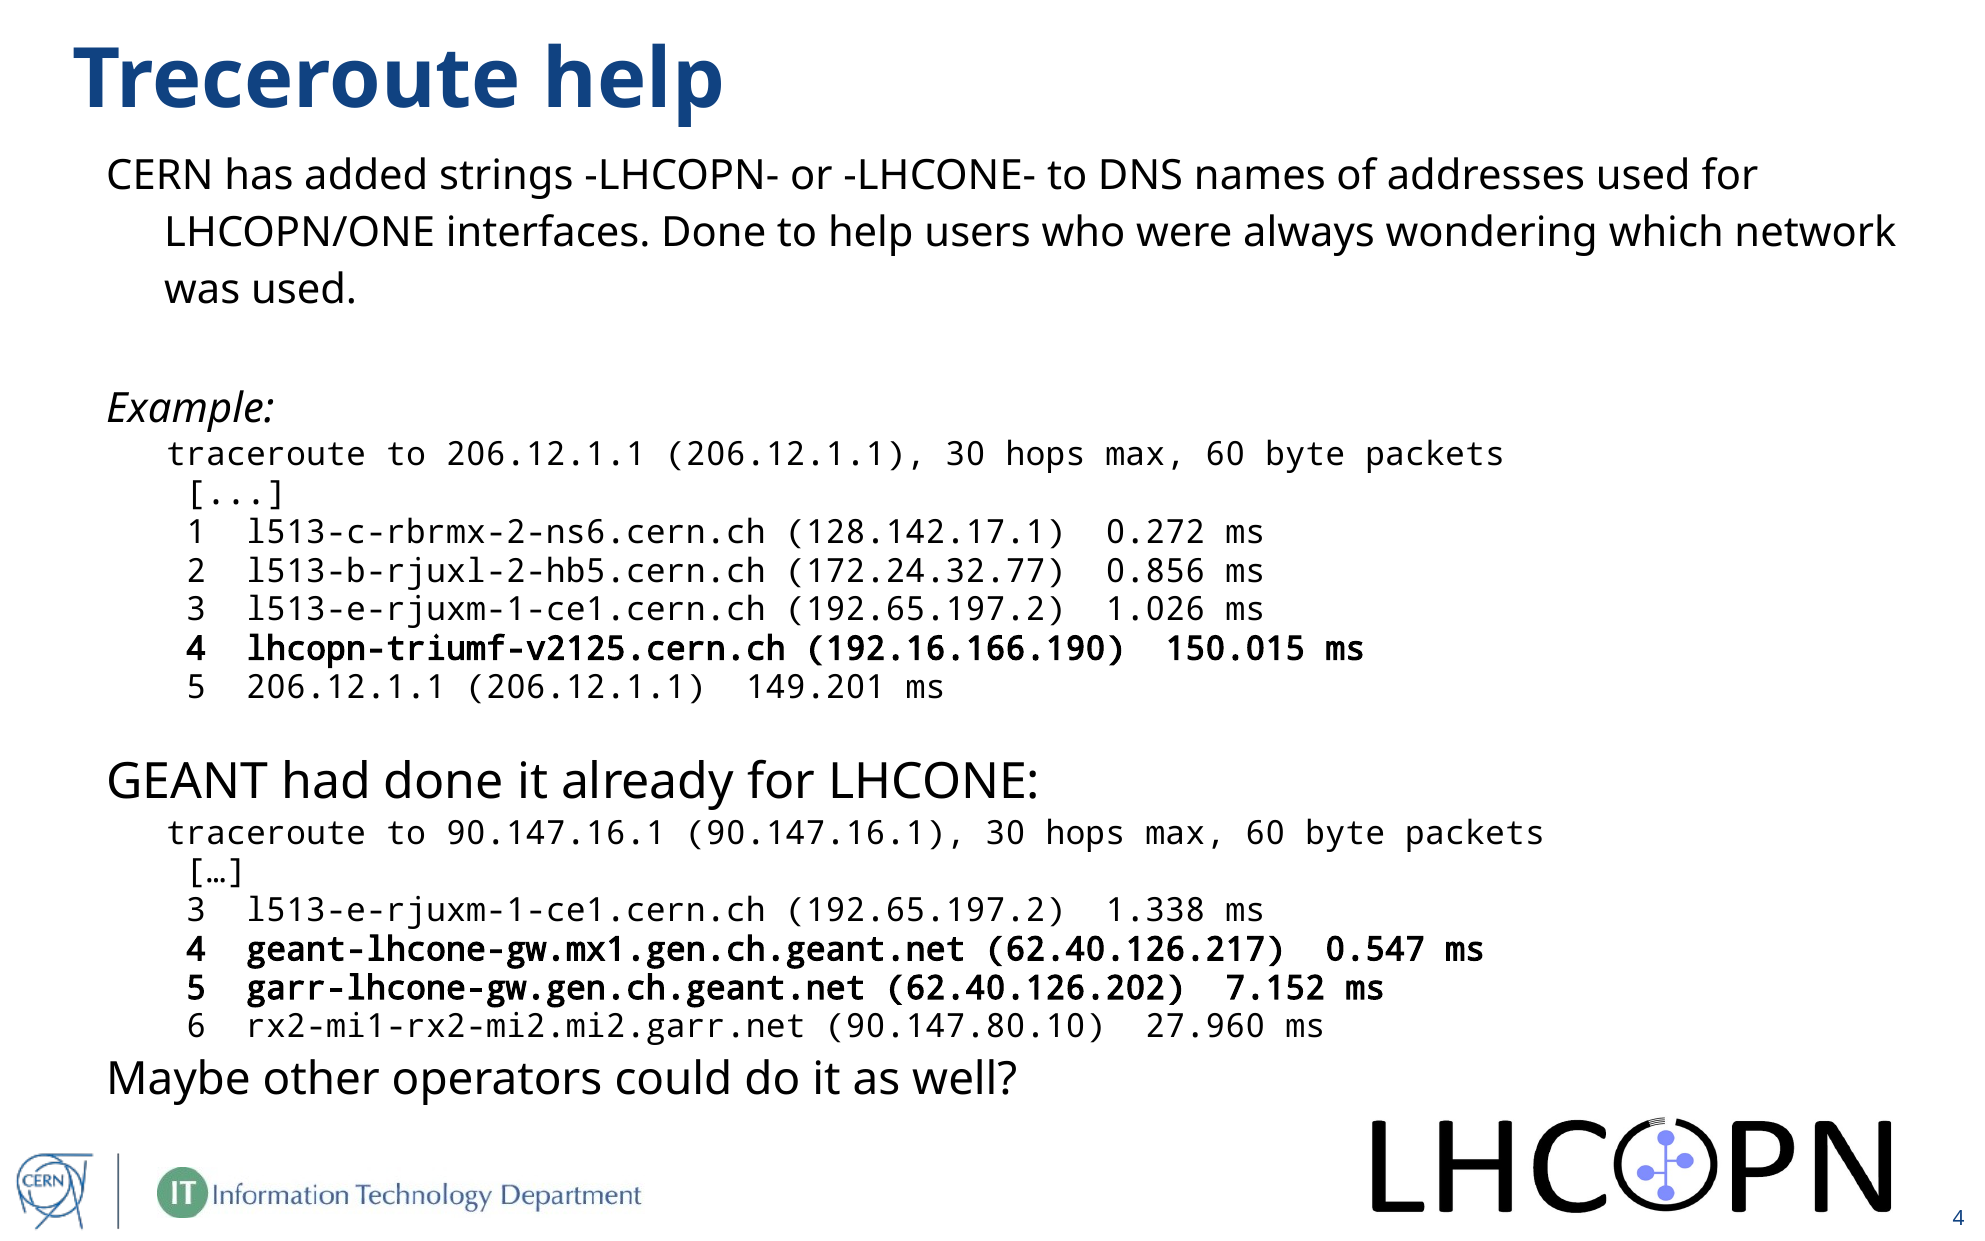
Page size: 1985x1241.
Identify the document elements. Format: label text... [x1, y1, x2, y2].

picture [1366, 1111, 1902, 1219]
picture [38, 1207, 55, 1215]
title Treceroute help [72, 0, 1834, 166]
picture [19, 1188, 64, 1207]
picture [16, 1188, 64, 1236]
text_box CERN has added strings -LHCOPN- or -LHCONE- to DNS names of addresses used for LHCOPN/ONE interfaces. Done to help users who were always wondering which network was used. Example: traceroute to 206.12.1.1 (206.12.1.1), 30 hops max, 60 byte packets [...] 1 l513-c-rbrmx-2-ns6.cern.ch (128.142.17.1) 0.272 ms 2 l513-b-rjuxl-2-hb5.cern.ch (172.24.32.77) 0.856 ms 3 l513-e-rjuxm-1-ce1.cern.ch (192.65.197.2) 1.026 ms 4 lhcopn-triumf-v2125.cern.ch (192.16.166.190) 150.015 ms 5 206.12.1.1 (206.12.1.1) 149.201 ms GEANT had done it already for LHCONE: traceroute to 90.147.16.1 (90.147.16.1), 30 hops max, 60 byte packets […] 3 l513-e-rjuxm-1-ce1.cern.ch (192.65.197.2) 1.338 ms 4 geant-lhcone-gw.mx1.gen.ch.geant.net (62.40.126.217) 0.547 ms 5 garr-lhcone-gw.gen.ch.geant.net (62.40.126.202) 7.152 ms 6 rx2-mi1-rx2-mi2.mi2.garr.net (90.147.80.10) 27.960 ms Maybe other operators could do it as well? [91, 137, 1921, 1241]
picture [51, 1200, 64, 1215]
